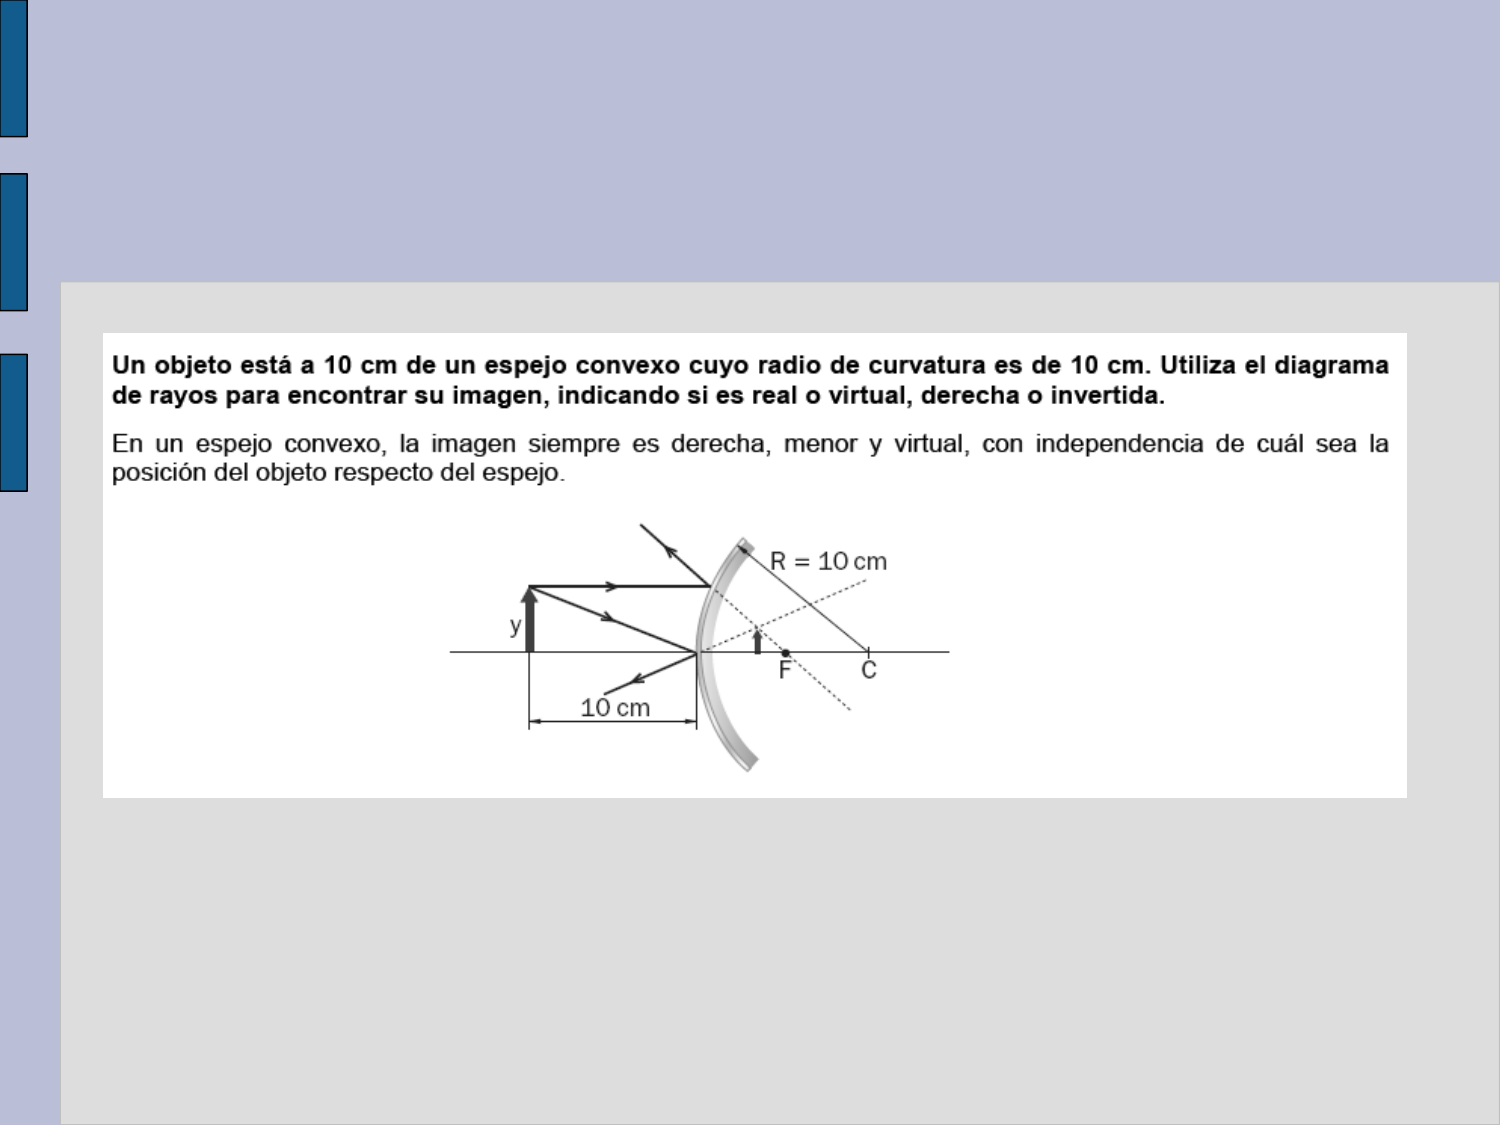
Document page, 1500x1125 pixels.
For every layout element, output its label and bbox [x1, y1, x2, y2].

picture [103, 333, 1407, 798]
